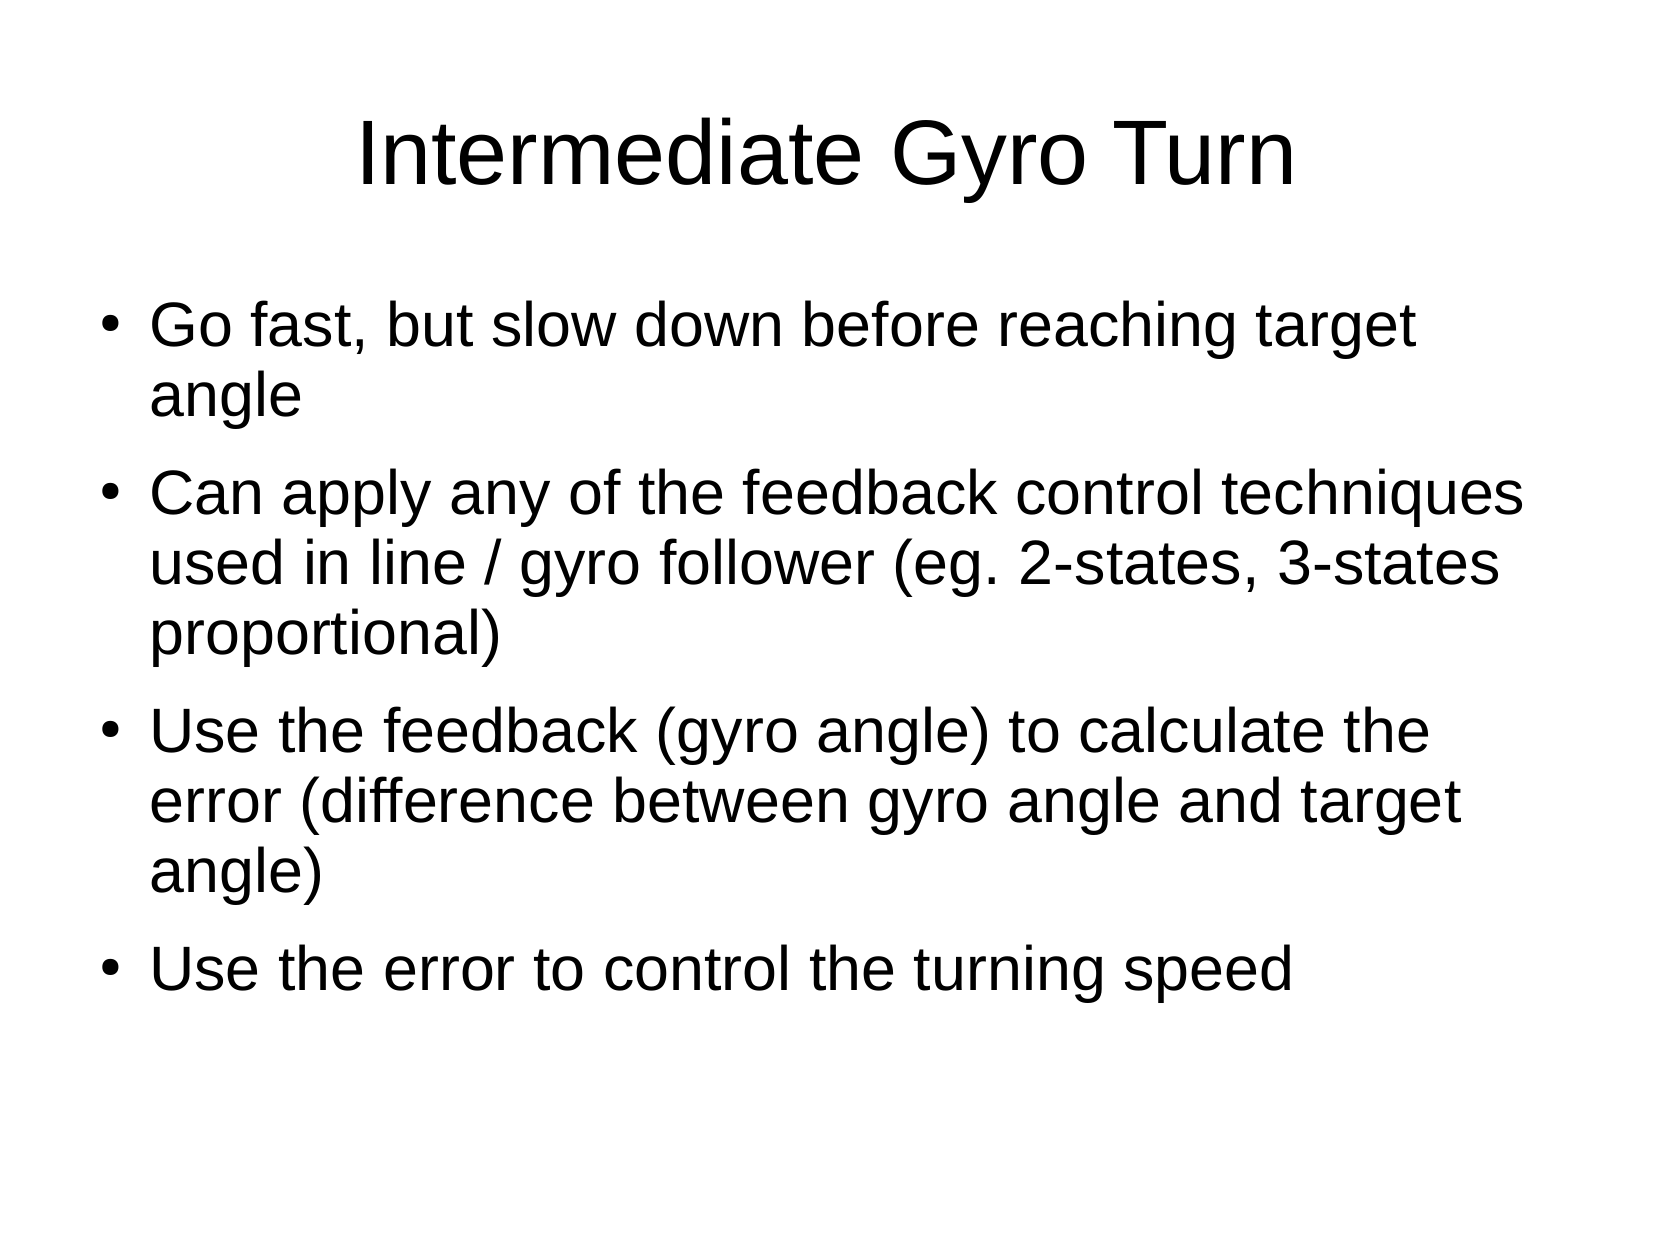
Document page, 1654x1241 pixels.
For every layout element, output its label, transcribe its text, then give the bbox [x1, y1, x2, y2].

list Go fast, but slow down before reaching target angle Can apply any of the feedback control techniques used in line / gyro follower (eg. 2-states, 3-states proportional) Use the feedback (gyro angle) to calculate the error (difference between gyro angle and target angle) Use the error to control the turning speed [82, 290, 1571, 1010]
title Intermediate Gyro Turn [82, 49, 1571, 257]
